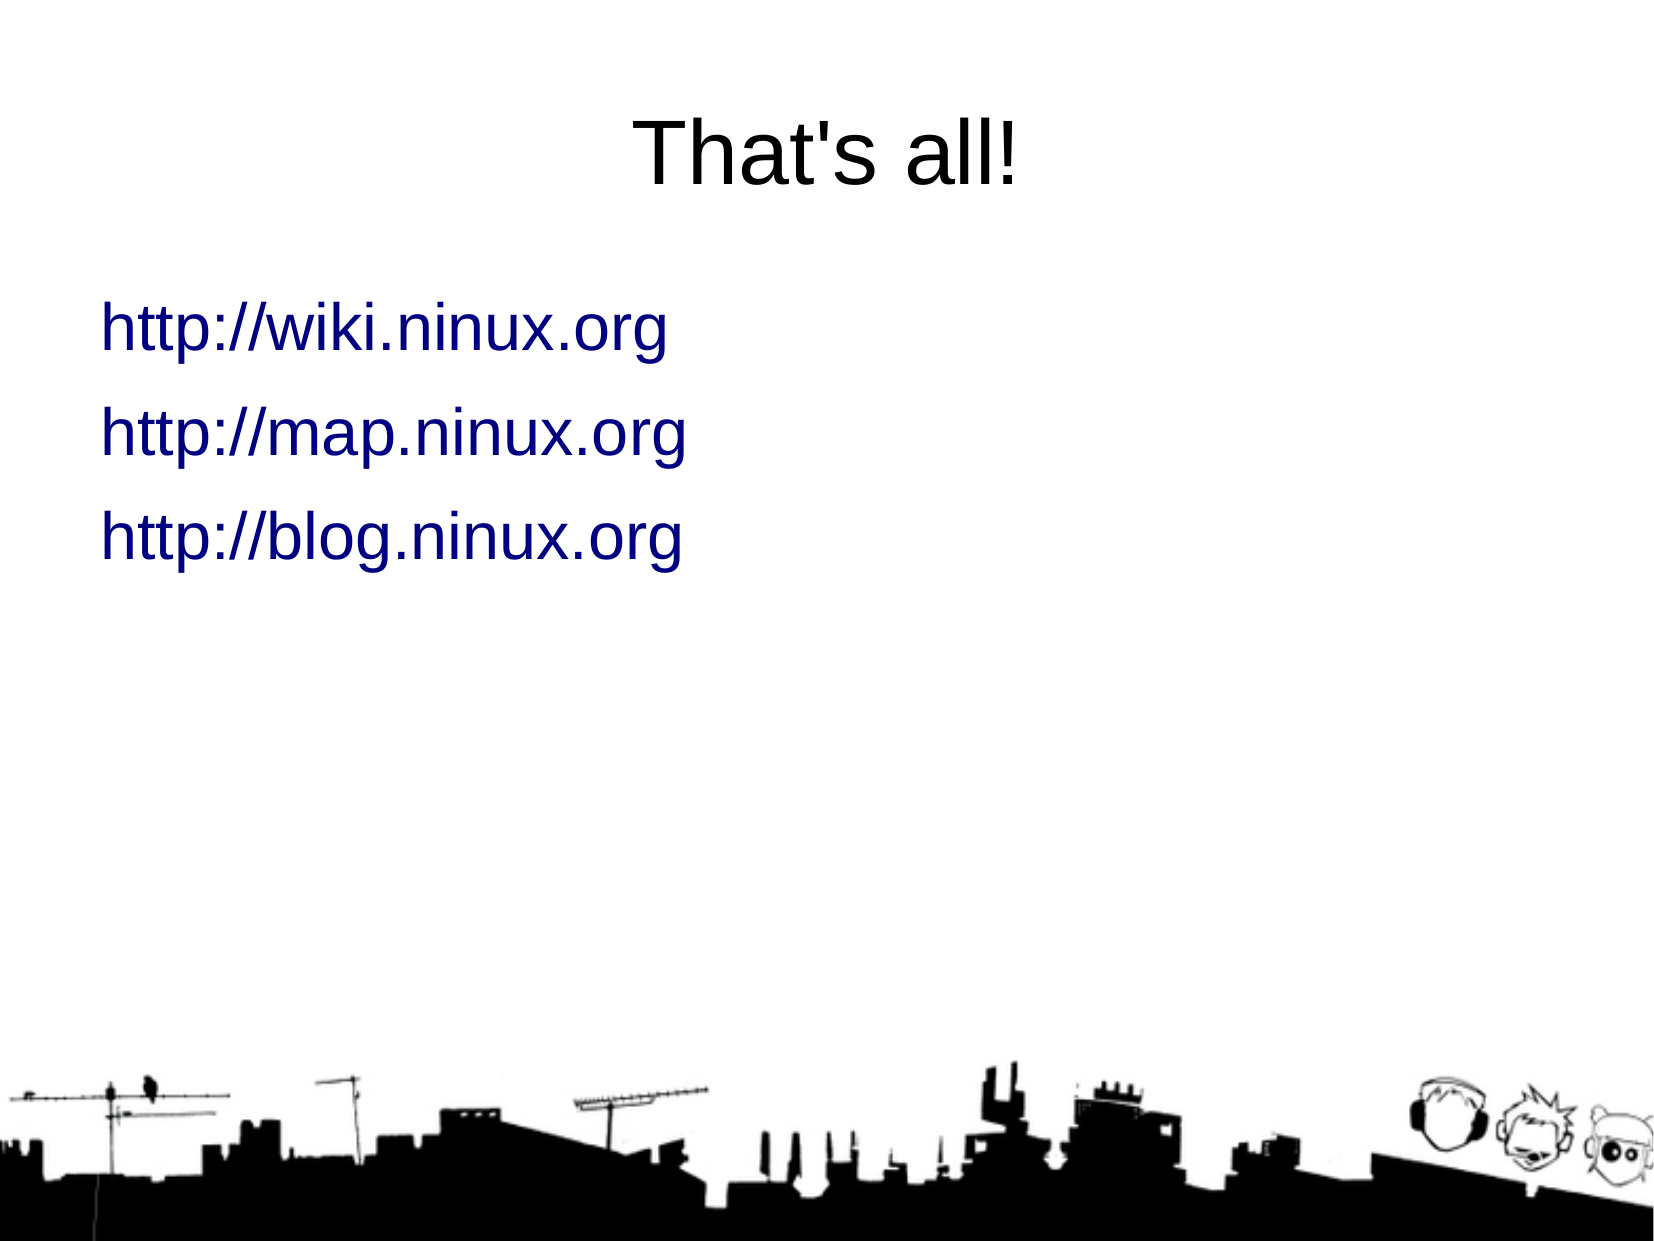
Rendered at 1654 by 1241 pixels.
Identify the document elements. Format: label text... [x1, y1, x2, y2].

title That's all! [82, 56, 1571, 250]
list http://wiki.ninux.org http://map.ninux.org http://blog.ninux.org [82, 290, 1571, 1055]
picture [0, 1055, 1654, 1241]
